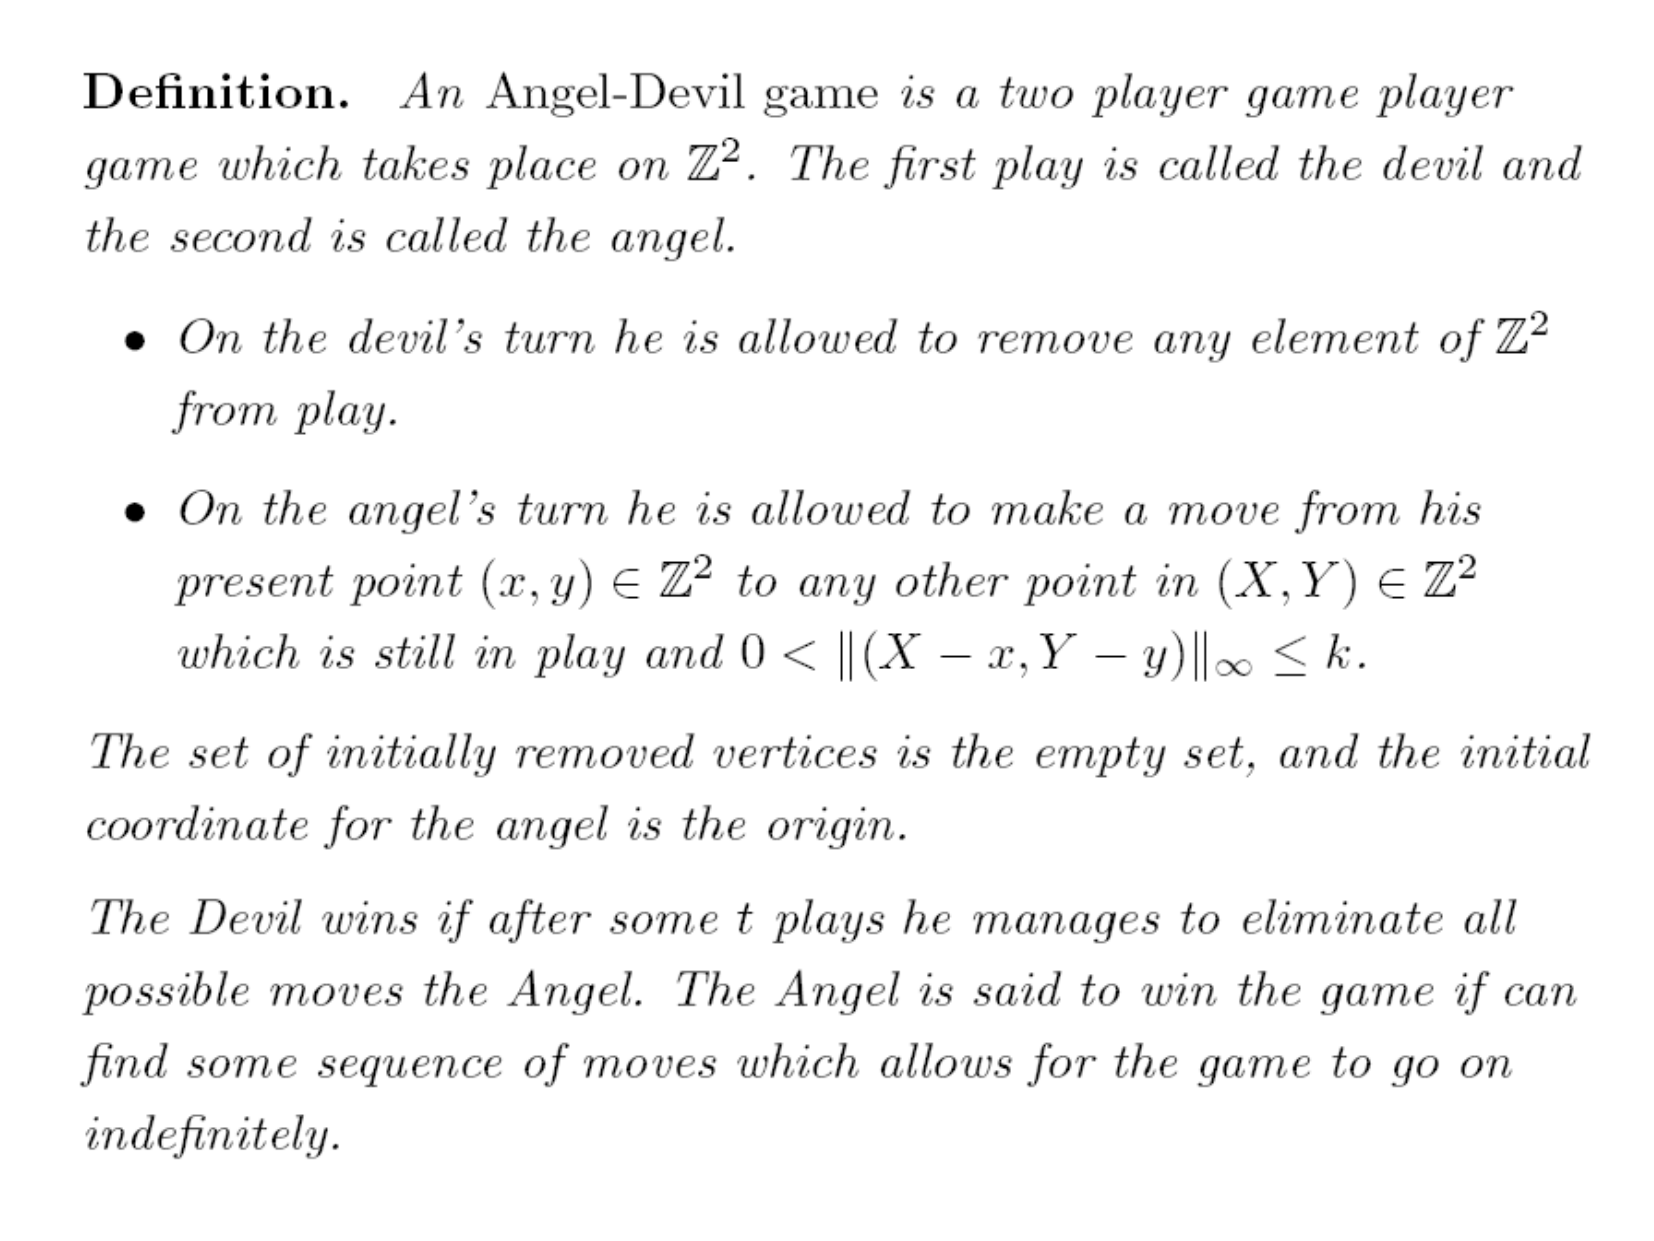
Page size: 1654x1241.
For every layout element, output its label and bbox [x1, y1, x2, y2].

picture [75, 68, 1609, 1163]
